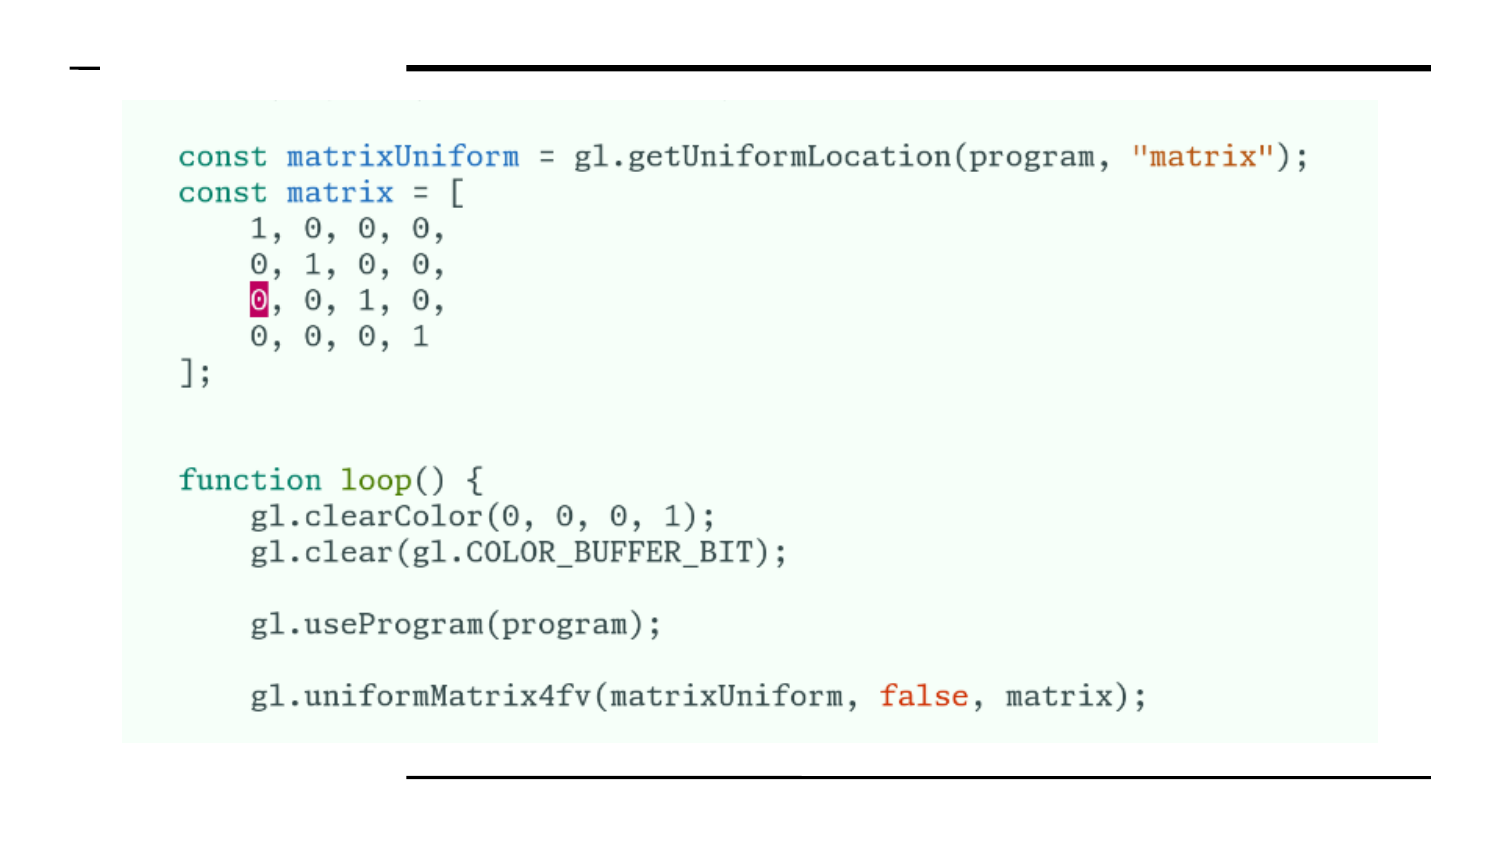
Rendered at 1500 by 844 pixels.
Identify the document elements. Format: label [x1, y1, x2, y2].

picture [122, 100, 1378, 743]
